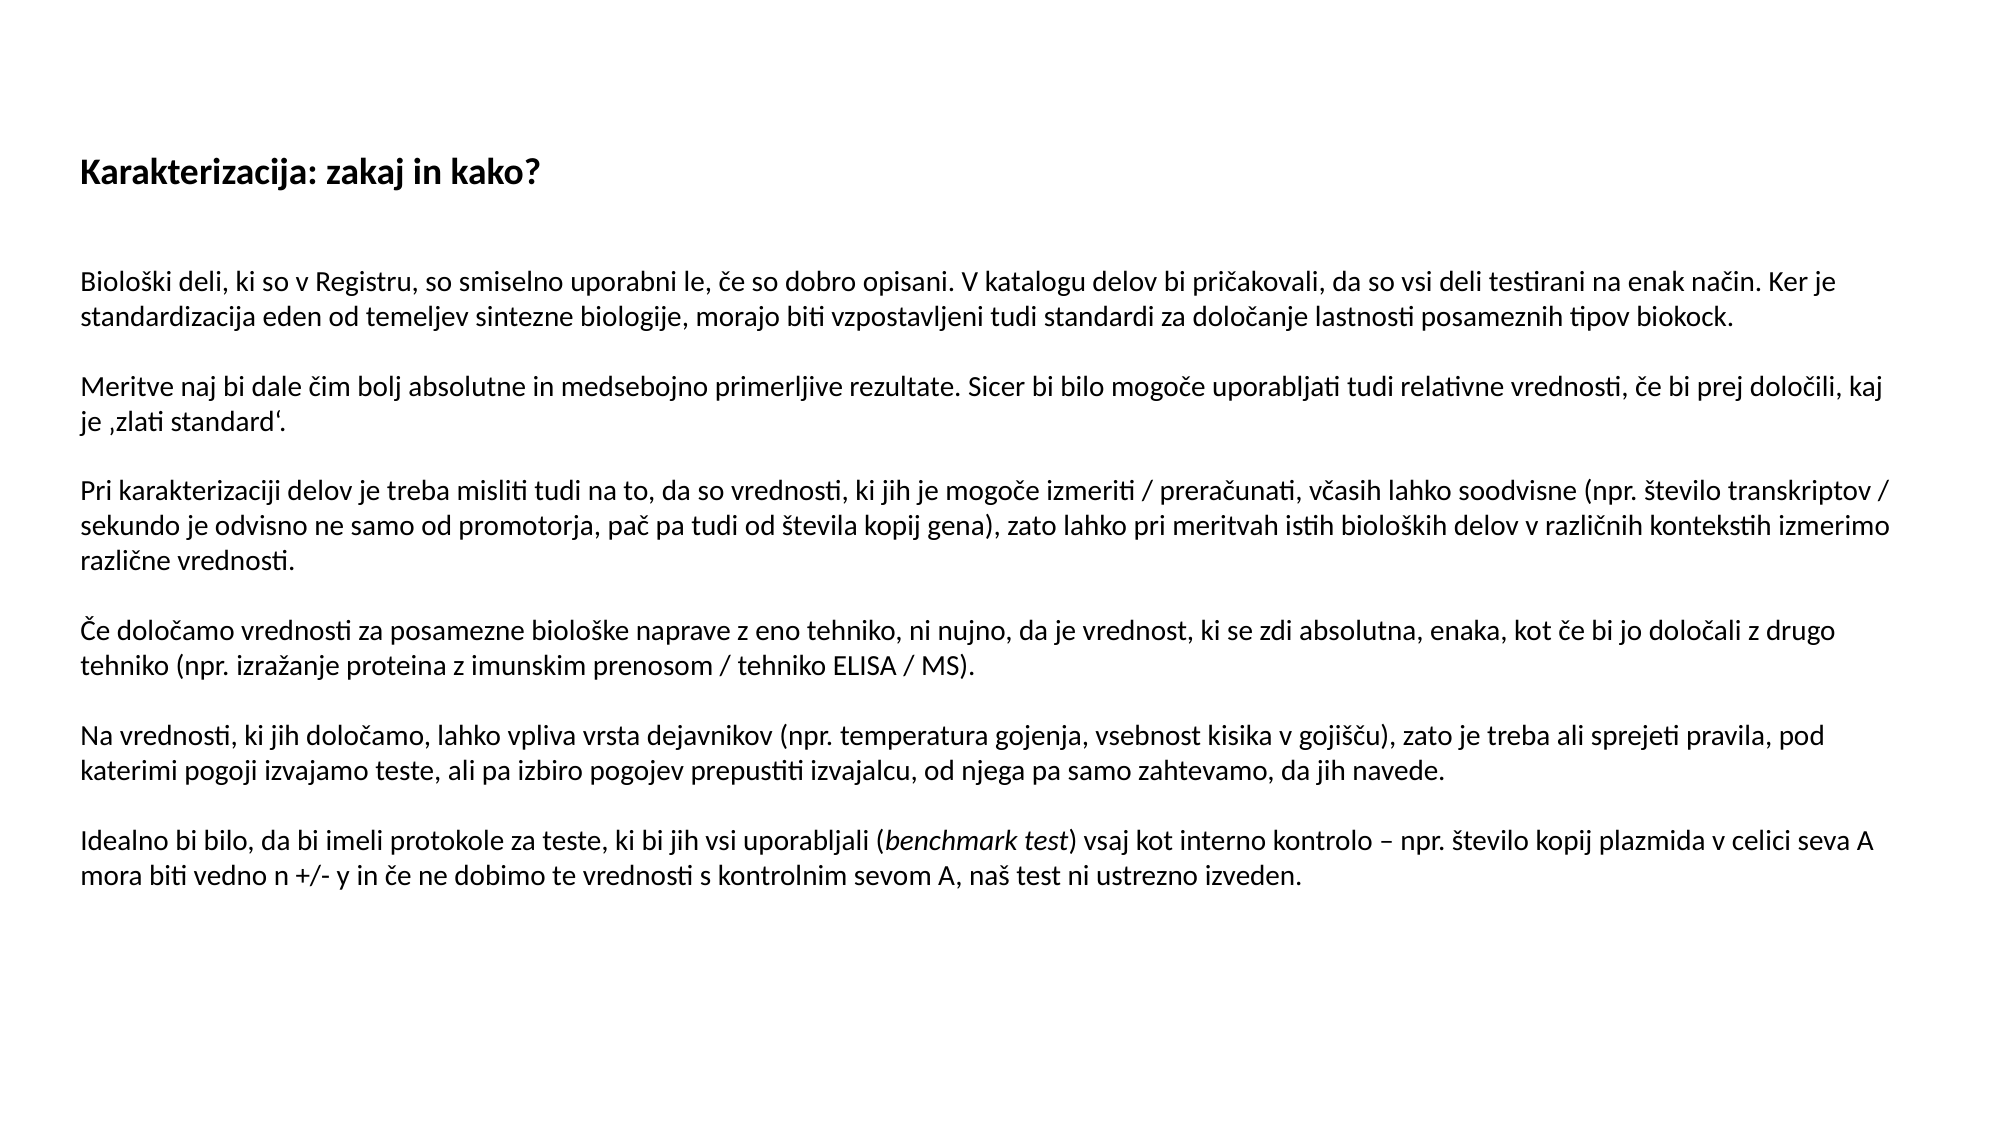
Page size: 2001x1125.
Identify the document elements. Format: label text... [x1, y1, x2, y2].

text_box Karakterizacija: zakaj in kako? Biološki deli, ki so v Registru, so smiselno uporabni le, če so dobro opisani. V katalogu delov bi pričakovali, da so vsi deli testirani na enak način. Ker je standardizacija eden od temeljev sintezne biologije, morajo biti vzpostavljeni tudi standardi za določanje lastnosti posameznih tipov biokock. Meritve naj bi dale čim bolj absolutne in medsebojno primerljive rezultate. Sicer bi bilo mogoče uporabljati tudi relativne vrednosti, če bi prej določili, kaj je ‚zlati standard‘. Pri karakterizaciji delov je treba misliti tudi na to, da so vrednosti, ki jih je mogoče izmeriti / preračunati, včasih lahko soodvisne (npr. število transkriptov / sekundo je odvisno ne samo od promotorja, pač pa tudi od števila kopij gena), zato lahko pri meritvah istih bioloških delov v različnih kontekstih izmerimo različne vrednosti. Če določamo vrednosti za posamezne biološke naprave z eno tehniko, ni nujno, da je vrednost, ki se zdi absolutna, enaka, kot če bi jo določali z drugo tehniko (npr. izražanje proteina z imunskim prenosom / tehniko ELISA / MS). Na vrednosti, ki jih določamo, lahko vpliva vrsta dejavnikov (npr. temperatura gojenja, vsebnost kisika v gojišču), zato je treba ali sprejeti pravila, pod katerimi pogoji izvajamo teste, ali pa izbiro pogojev prepustiti izvajalcu, od njega pa samo zahtevamo, da jih navede. Idealno bi bilo, da bi imeli protokole za teste, ki bi jih vsi uporabljali (benchmark test) vsaj kot interno kontrolo – npr. število kopij plazmida v celici seva A mora biti vedno n +/- y in če ne dobimo te vrednosti s kontrolnim sevom A, naš test ni ustrezno izveden. [65, 139, 1917, 899]
